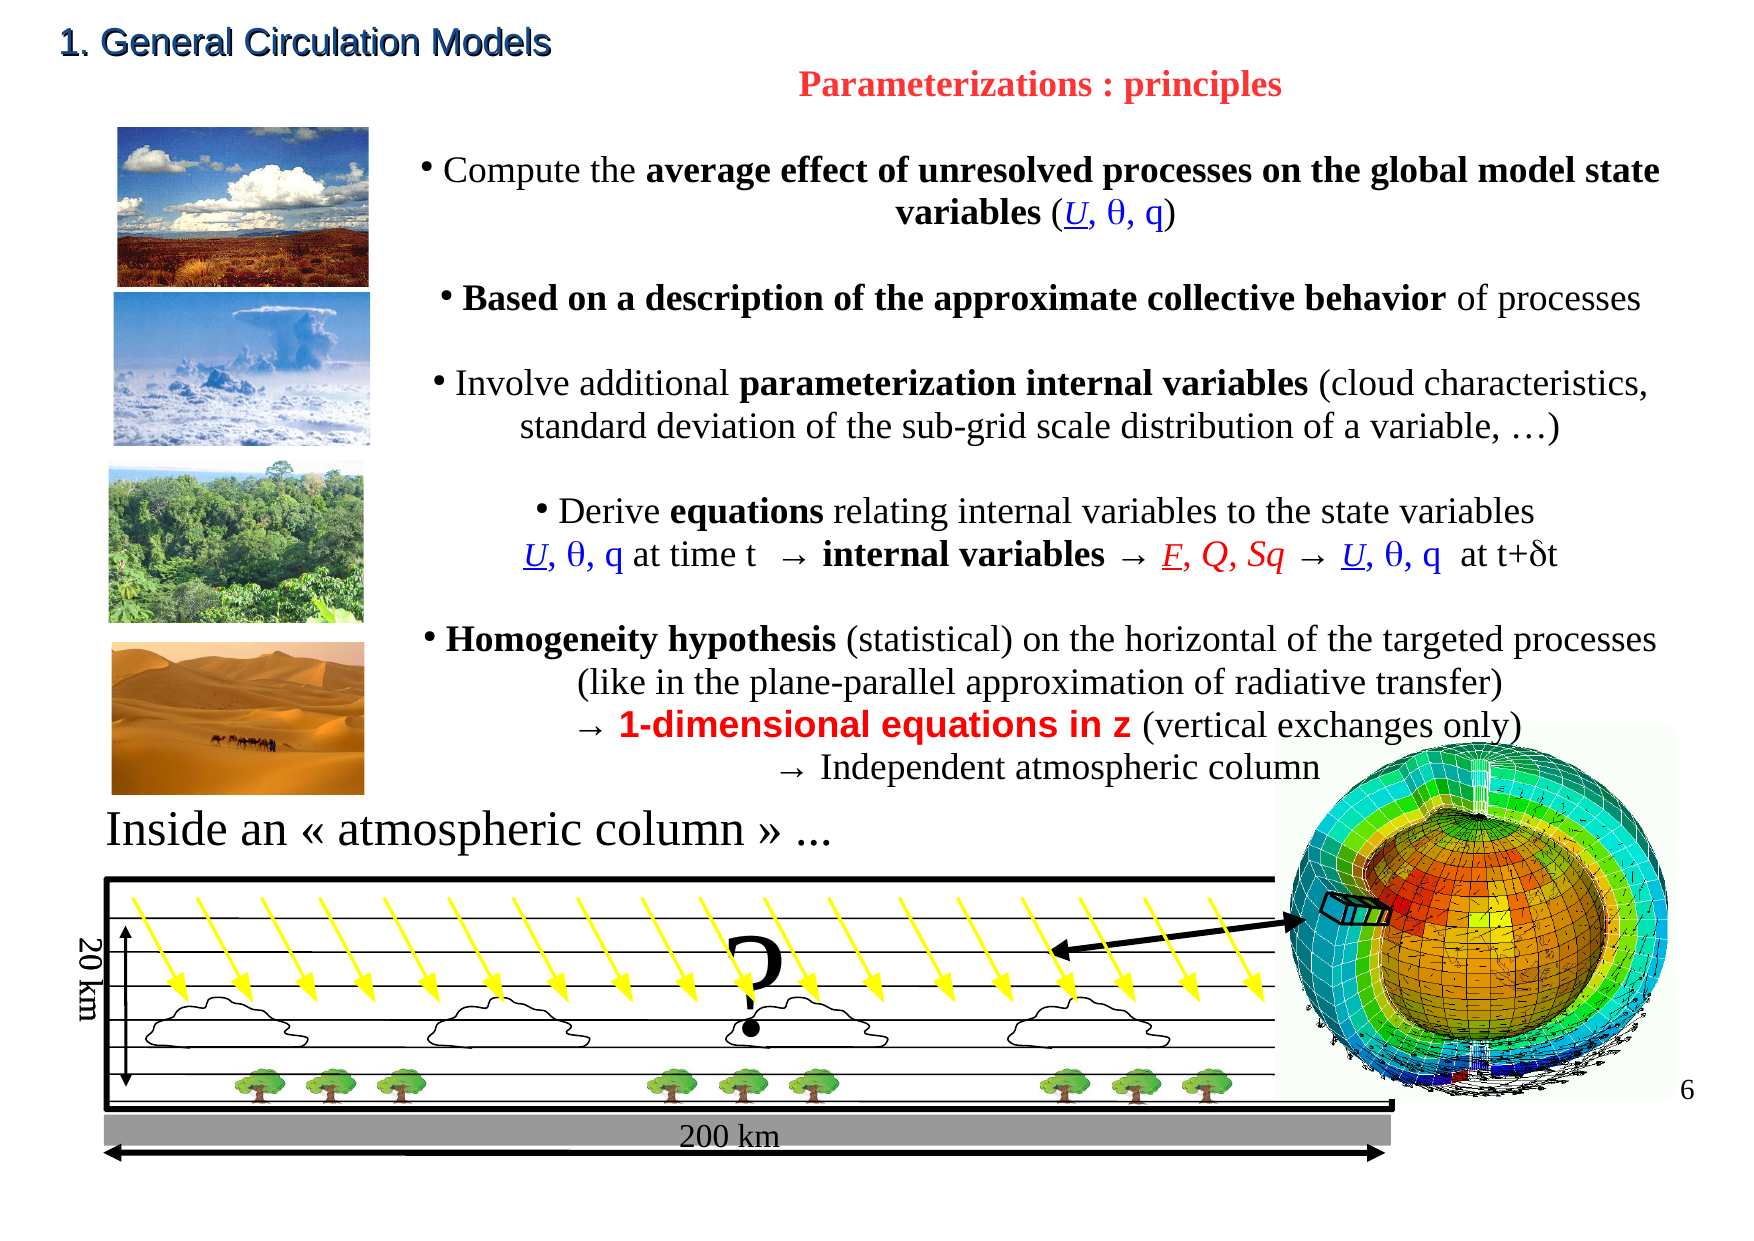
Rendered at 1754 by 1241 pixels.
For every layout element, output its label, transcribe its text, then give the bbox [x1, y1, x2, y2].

text_box 1. General Circulation Models [43, 9, 708, 70]
picture [787, 1076, 841, 1100]
picture [1110, 1076, 1163, 1100]
picture [1274, 725, 1675, 1099]
picture [108, 460, 364, 623]
text_box [832, 1115, 1391, 1145]
picture [375, 1066, 428, 1073]
text_box [104, 1115, 664, 1145]
picture [113, 292, 371, 446]
text_box 20 km [46, 923, 118, 1083]
picture [810, 1066, 841, 1073]
picture [717, 1079, 770, 1100]
text_box ? [727, 999, 810, 1046]
picture [1038, 1076, 1092, 1100]
picture [1352, 728, 1359, 735]
text_box Inside an « atmospheric column » ...‏ [90, 792, 1048, 865]
text_box Parameterizations : principles Compute the average effect of unresolved processes on the global model state variables (U, q, q) Based on a description of the approximate collective behavior of processes Involve additional parameterization internal variables (cloud characteristics, standard deviation of the sub-grid scale distribution of a variable, …) Derive equations relating internal variables to the state variables U, q, q at time t → internal variables → F, Q, Sq → U, q, q at t+dt Homogeneity hypothesis (statistical) on the horizontal of the targeted processes (like in the plane-parallel approximation of radiative transfer) → 1-dimensional equations in z (vertical exchanges only) → Independent atmospheric column [379, 55, 1703, 398]
picture [1497, 725, 1503, 733]
picture [1180, 1076, 1234, 1100]
picture [645, 1066, 699, 1073]
text_box 200 km [664, 1109, 832, 1165]
picture [1448, 725, 1457, 736]
picture [375, 1076, 428, 1100]
picture [1038, 1066, 1092, 1073]
picture [117, 127, 369, 287]
picture [304, 1066, 358, 1073]
picture [645, 1076, 699, 1100]
picture [1387, 737, 1398, 744]
picture [111, 642, 365, 795]
picture [233, 1066, 287, 1073]
text_box ? [734, 942, 768, 983]
picture [233, 1076, 287, 1100]
picture [1388, 725, 1396, 730]
picture [1180, 1066, 1234, 1073]
text_box ? [706, 891, 810, 1079]
picture [1110, 1066, 1163, 1073]
picture [304, 1076, 358, 1100]
